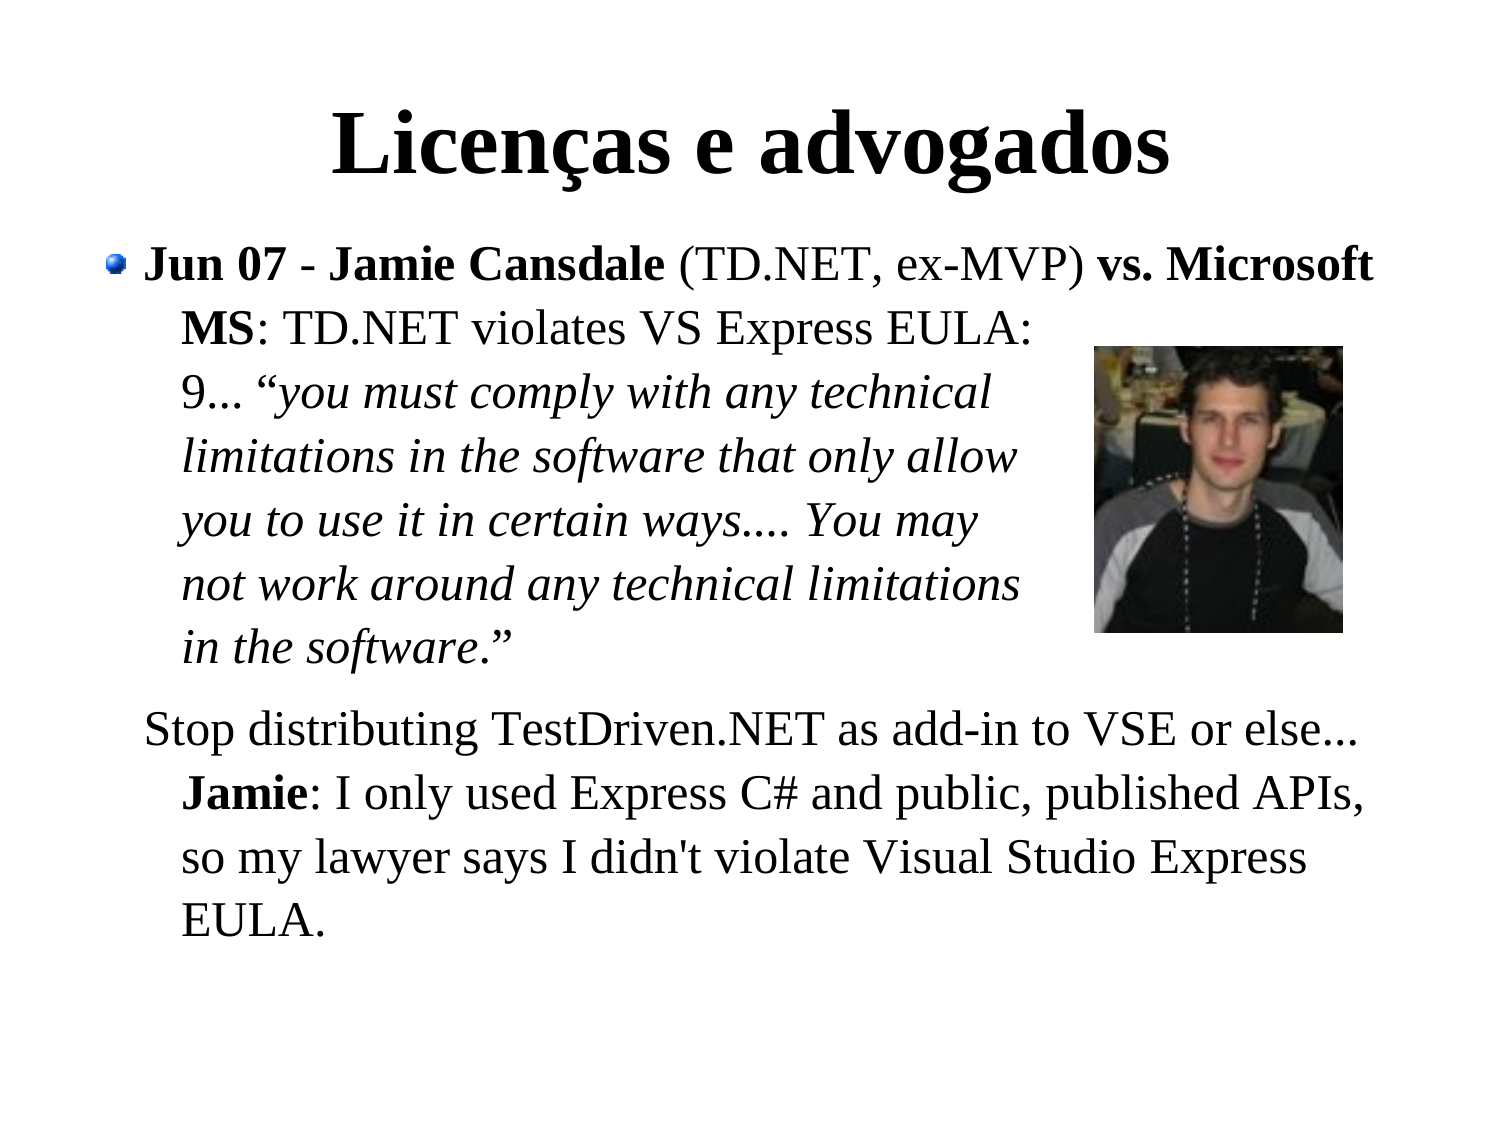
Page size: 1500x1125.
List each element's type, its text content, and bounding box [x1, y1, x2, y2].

text_box Jun 07 - Jamie Cansdale (TD.NET, ex-MVP) vs. Microsoft MS: TD.NET violates VS Express EULA: 9... “you must comply with any technical limitations in the software that only allow you to use it in certain ways.... You may not work around any technical limitations in the software.” Stop distributing TestDriven.NET as add-in to VSE or else... Jamie: I only used Express C# and public, published APIs, so my lawyer says I didn't violate Visual Studio Express EULA. [77, 220, 1421, 1023]
title Licenças e advogados [87, 62, 1416, 220]
picture [1094, 346, 1343, 633]
